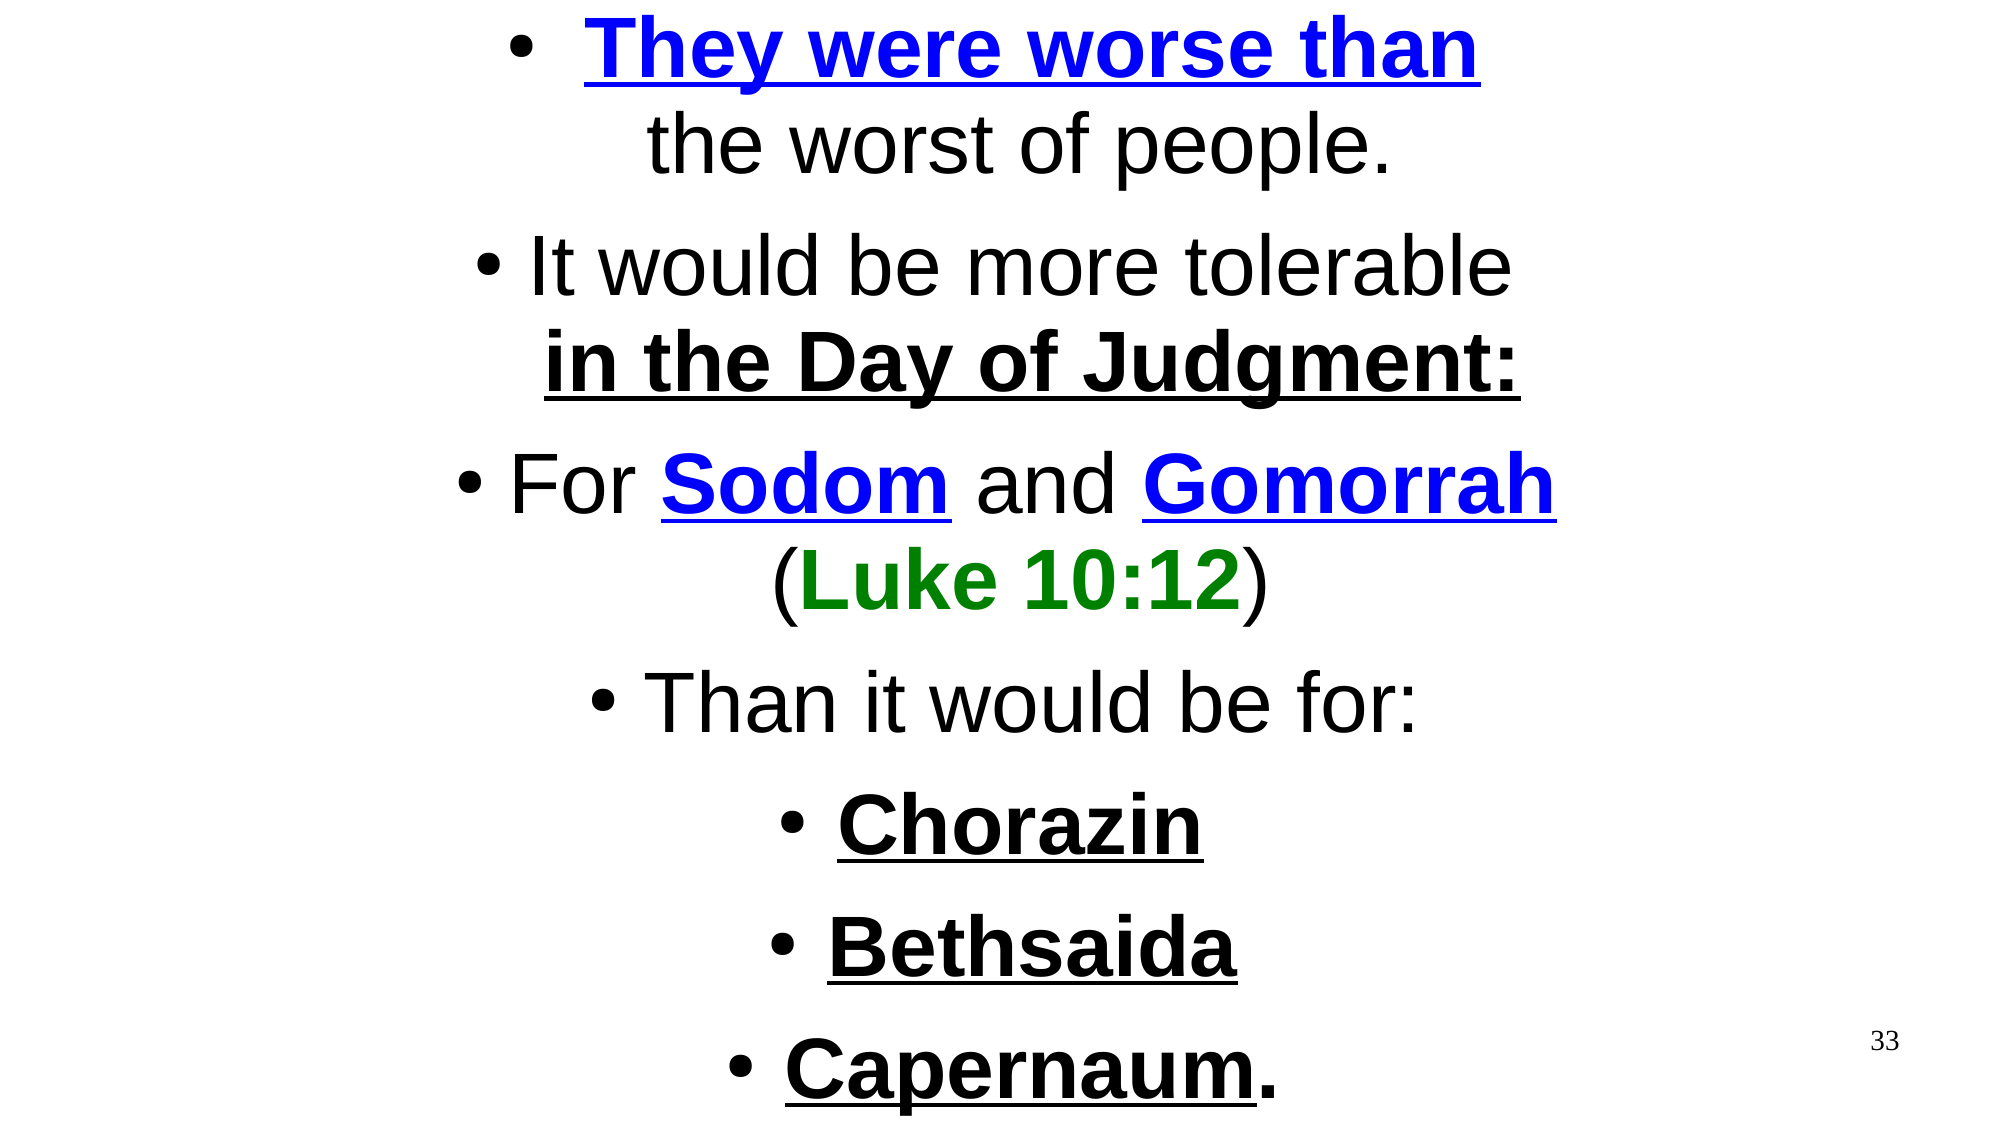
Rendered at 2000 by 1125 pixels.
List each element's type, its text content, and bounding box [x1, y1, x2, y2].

list They were worse than the worst of people. It would be more tolerable in the Day of Judgment: For Sodom and Gomorrah (Luke 10:12) Than it would be for: Chorazin Bethsaida Capernaum. [0, 0, 1996, 1123]
